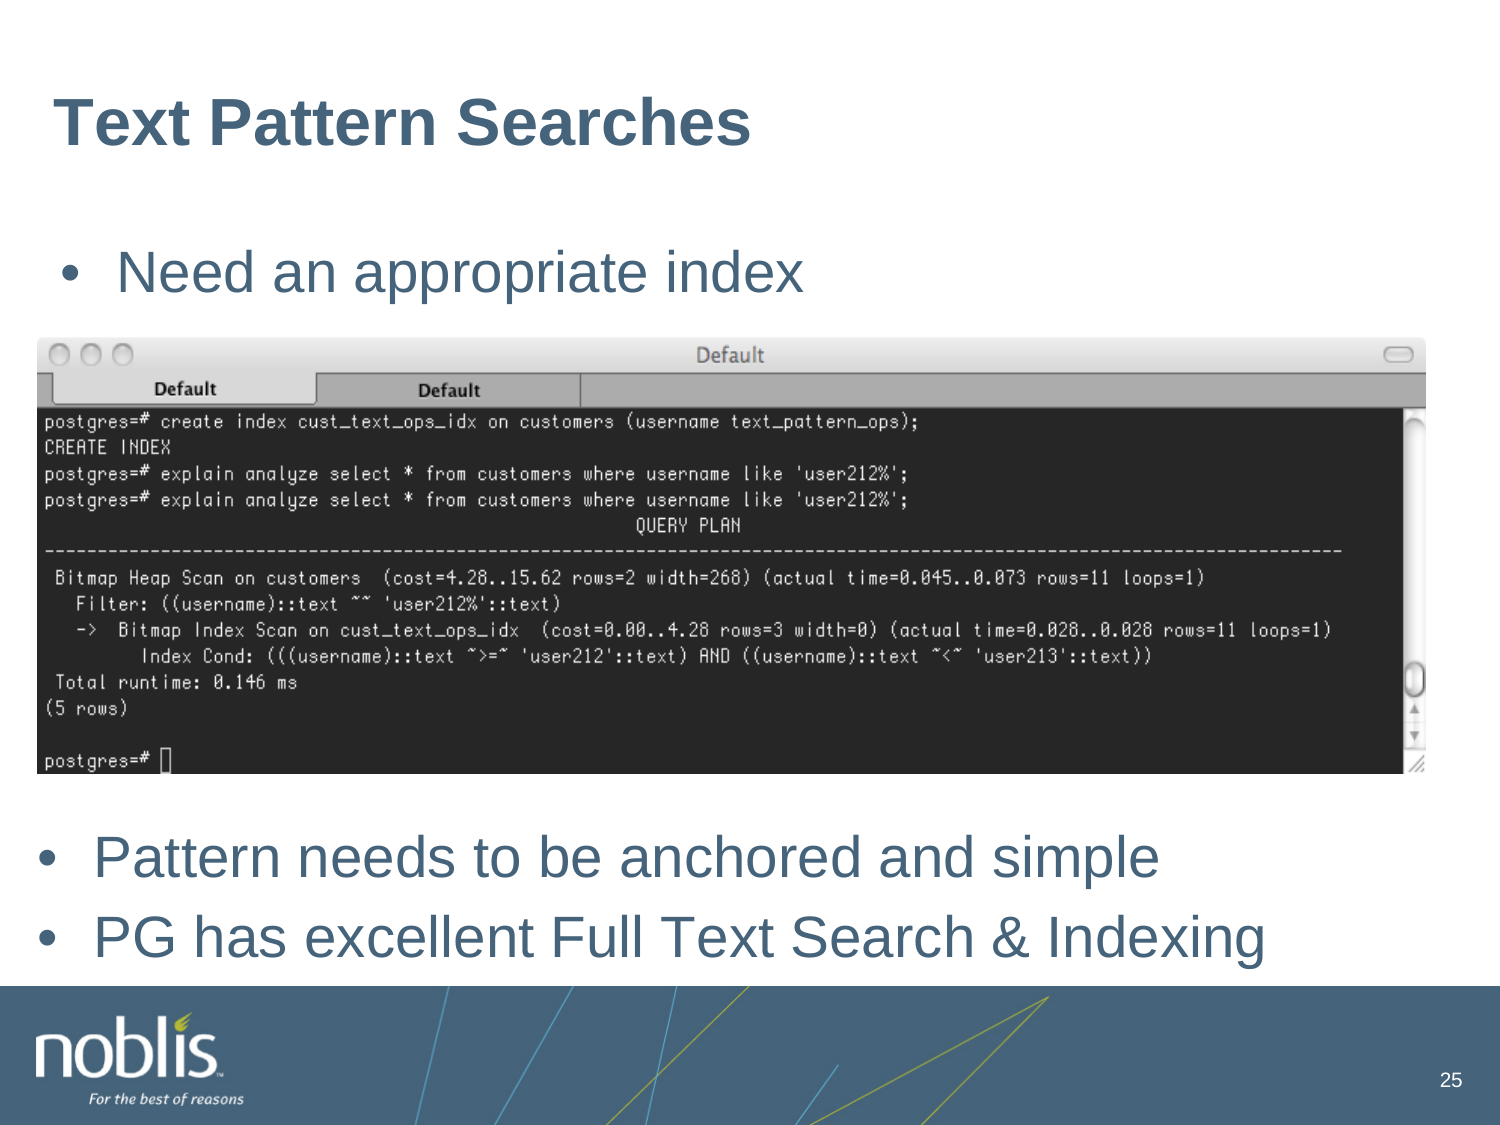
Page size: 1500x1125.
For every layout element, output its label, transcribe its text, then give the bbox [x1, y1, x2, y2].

list Need an appropriate index [60, 239, 1437, 338]
picture [37, 337, 1426, 774]
list Pattern needs to be anchored and simple PG has excellent Full Text Search & Indexing [37, 825, 1414, 970]
picture [0, 986, 1500, 1125]
title Text Pattern Searches [53, 38, 1438, 211]
